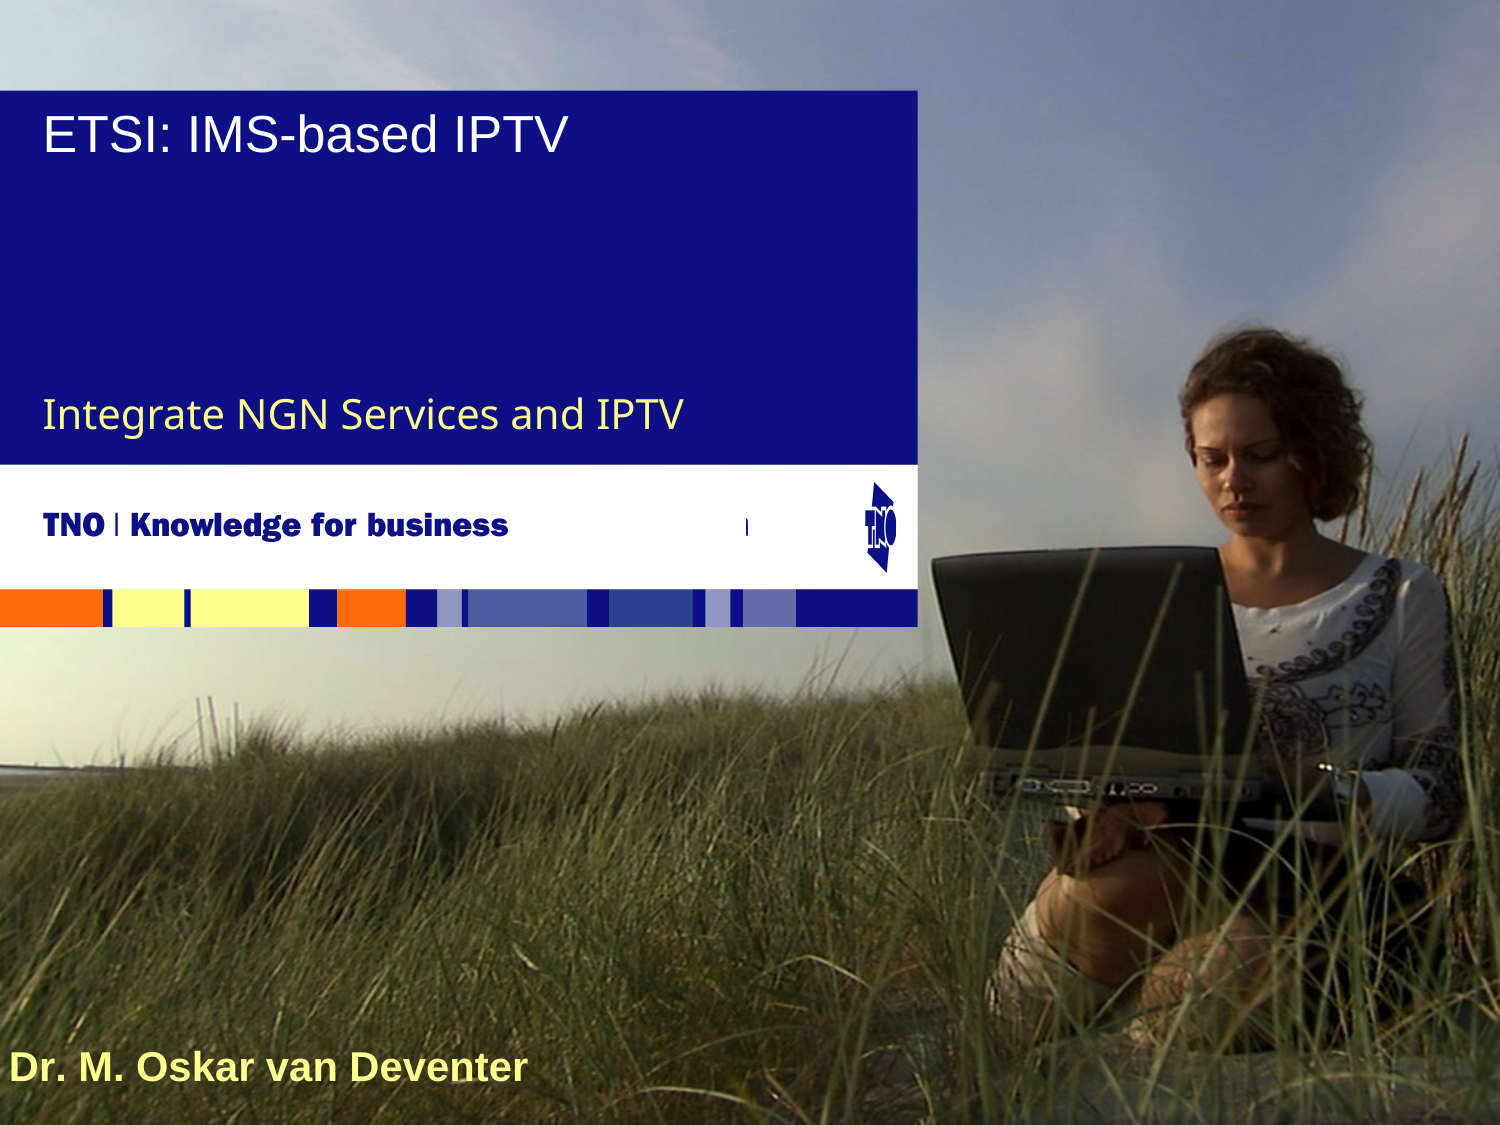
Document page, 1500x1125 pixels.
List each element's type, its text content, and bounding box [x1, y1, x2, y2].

picture [0, 0, 1500, 1125]
subtitle ETSI: IMS-based IPTV [42, 100, 869, 289]
picture [40, 507, 512, 546]
title Integrate NGN Services and IPTV [42, 382, 869, 442]
text_box Dr. M. Oskar van Deventer [8, 1034, 592, 1090]
